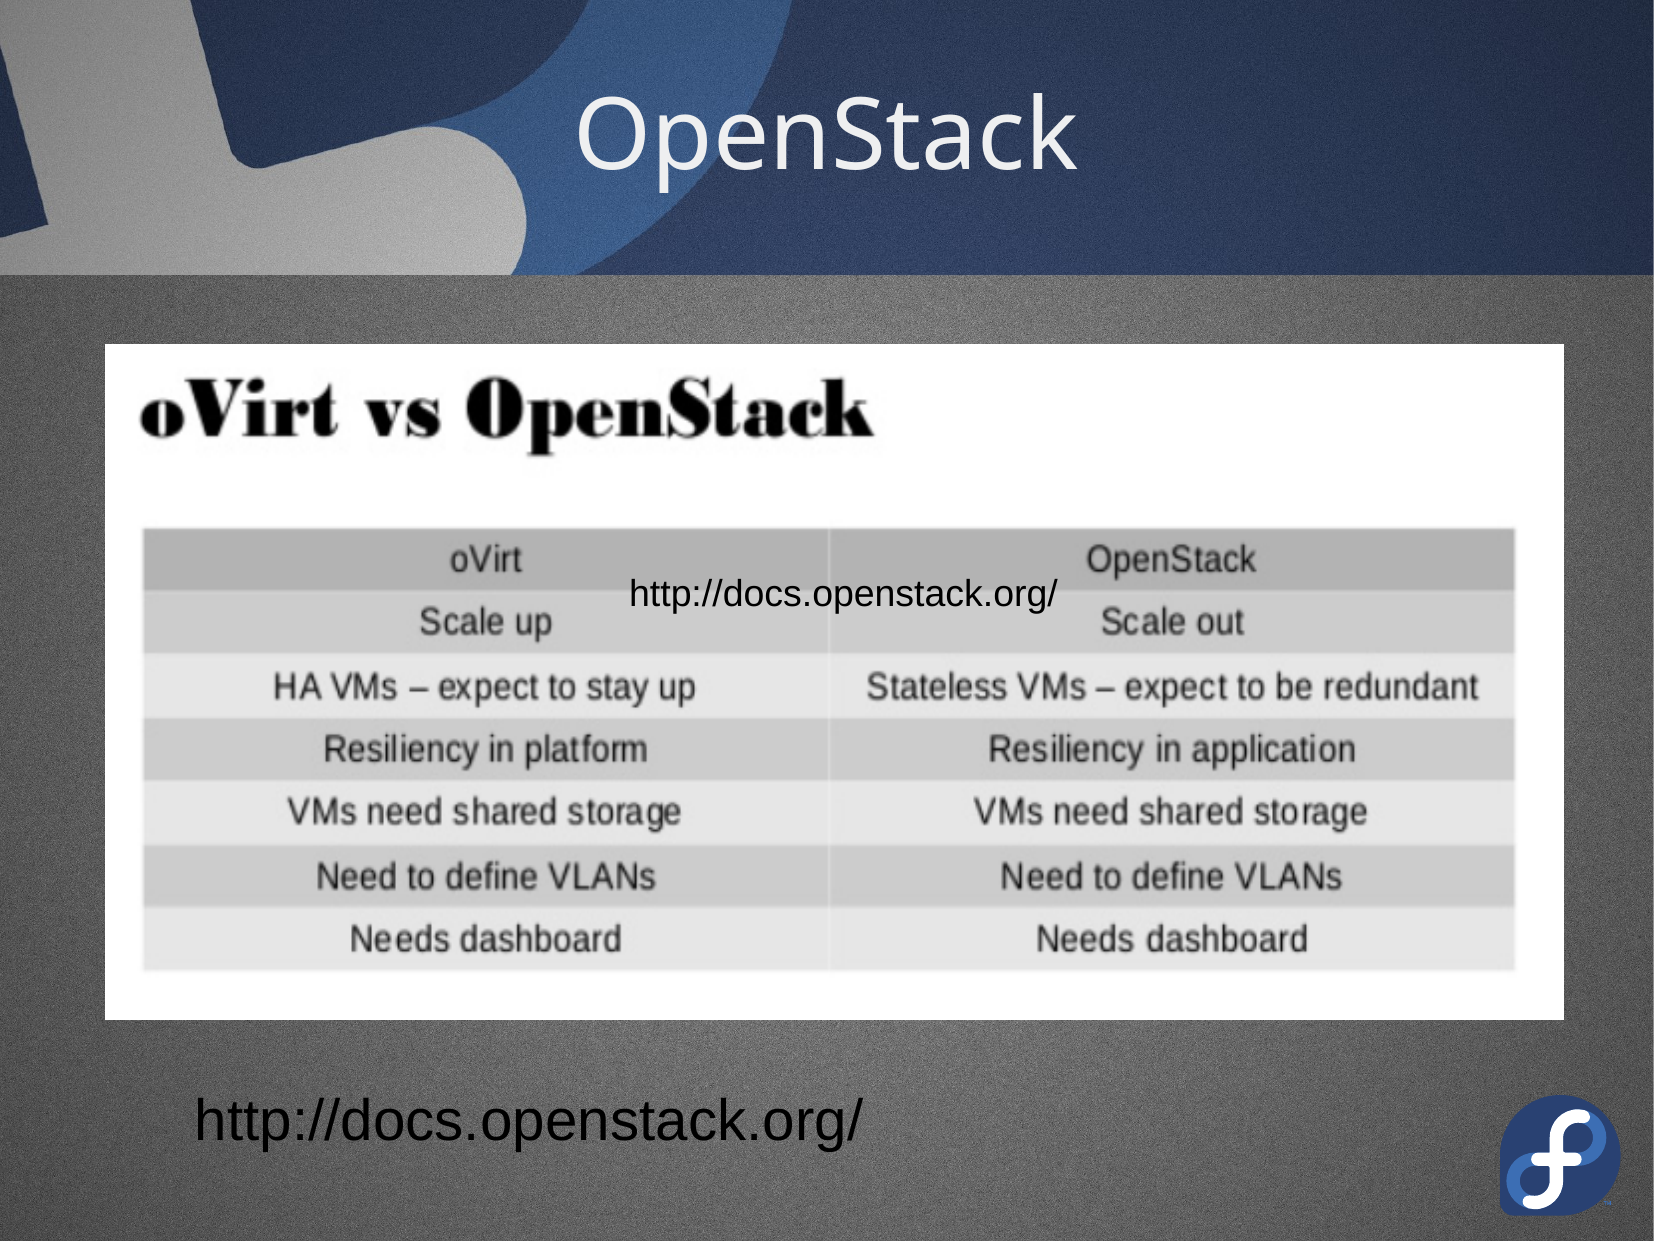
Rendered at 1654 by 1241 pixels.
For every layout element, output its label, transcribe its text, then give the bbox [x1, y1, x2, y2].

text_box http://docs.openstack.org/ [614, 565, 1074, 623]
text_box http://docs.openstack.org/ [180, 1080, 1306, 1160]
picture [0, 0, 1654, 1241]
text_box OpenStack [88, 29, 1565, 237]
